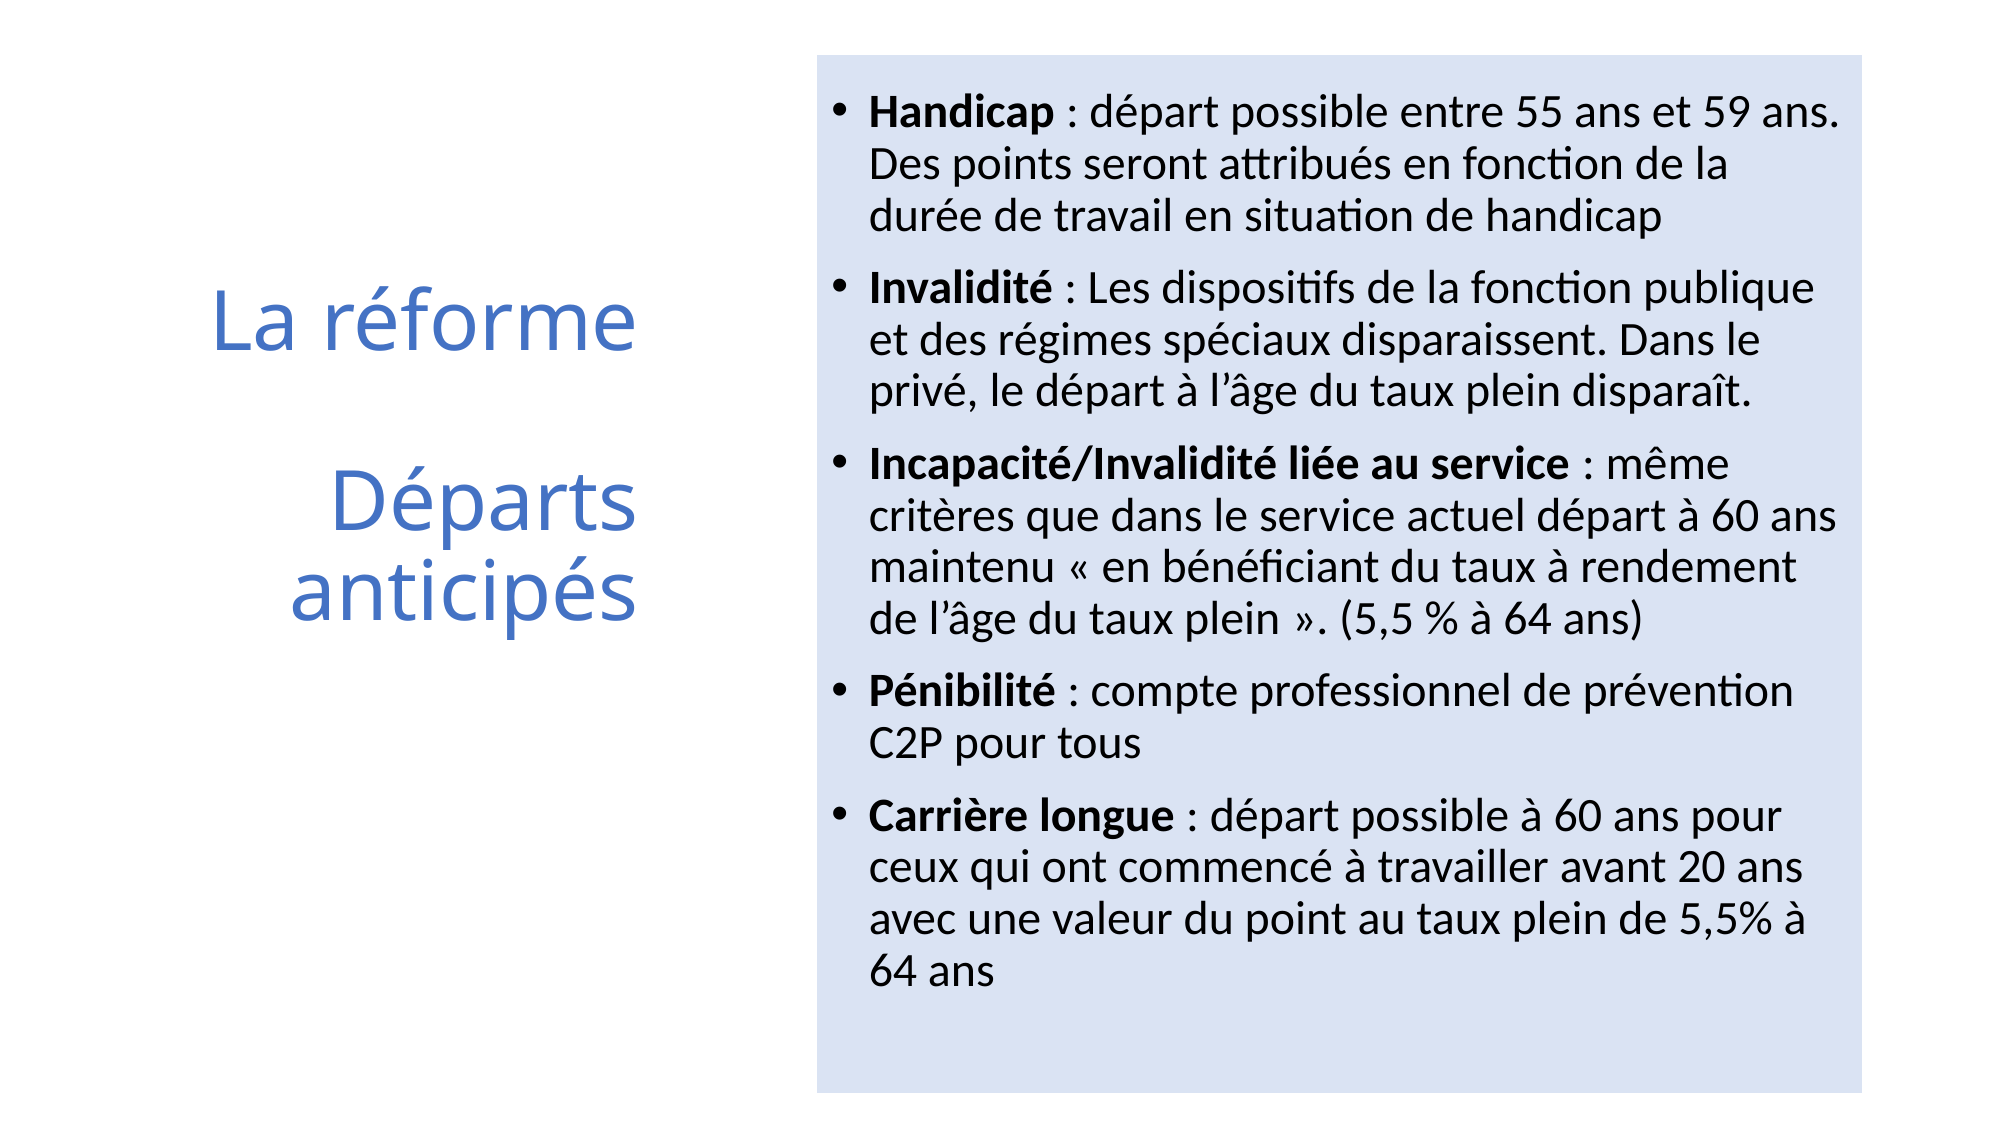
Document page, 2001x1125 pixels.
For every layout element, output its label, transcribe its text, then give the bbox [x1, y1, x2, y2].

list Handicap : départ possible entre 55 ans et 59 ans. Des points seront attribués en fonction de la durée de travail en situation de handicap Invalidité : Les dispositifs de la fonction publique et des régimes spéciaux disparaissent. Dans le privé, le départ à l’âge du taux plein disparaît. Incapacité/Invalidité liée au service : même critères que dans le service actuel départ à 60 ans maintenu « en bénéficiant du taux à rendement de l’âge du taux plein ». (5,5 % à 64 ans) Pénibilité : compte professionnel de prévention C2P pour tous Carrière longue : départ possible à 60 ans pour ceux qui ont commencé à travailler avant 20 ans avec une valeur du point au taux plein de 5,5% à 64 ans [816, 54, 1863, 1094]
title La réforme Départs anticipés [137, 158, 711, 967]
